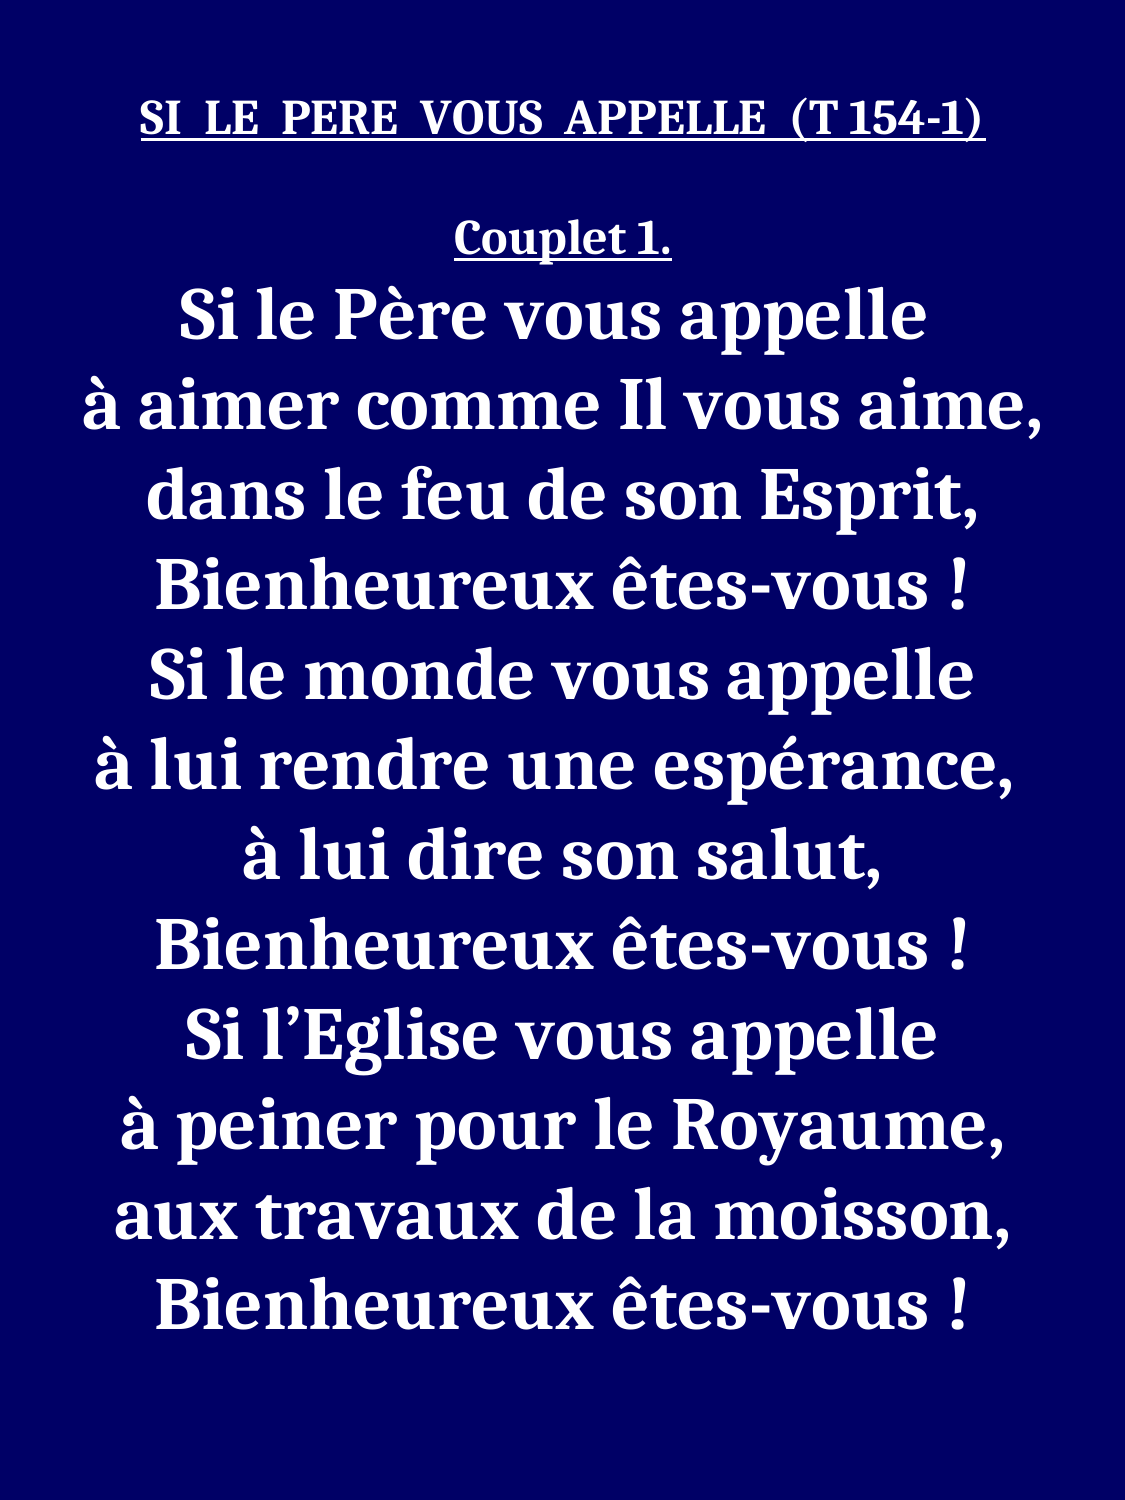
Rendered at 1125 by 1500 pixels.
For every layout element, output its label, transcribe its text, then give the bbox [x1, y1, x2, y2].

text_box SI LE PERE VOUS APPELLE (T 154-1) Couplet 1. Si le Père vous appelle à aimer comme Il vous aime, dans le feu de son Esprit, Bienheureux êtes-vous ! Si le monde vous appelle à lui rendre une espérance, à lui dire son salut, Bienheureux êtes-vous ! Si l’Eglise vous appelle à peiner pour le Royaume, aux travaux de la moisson, Bienheureux êtes-vous ! [0, 76, 1125, 1353]
